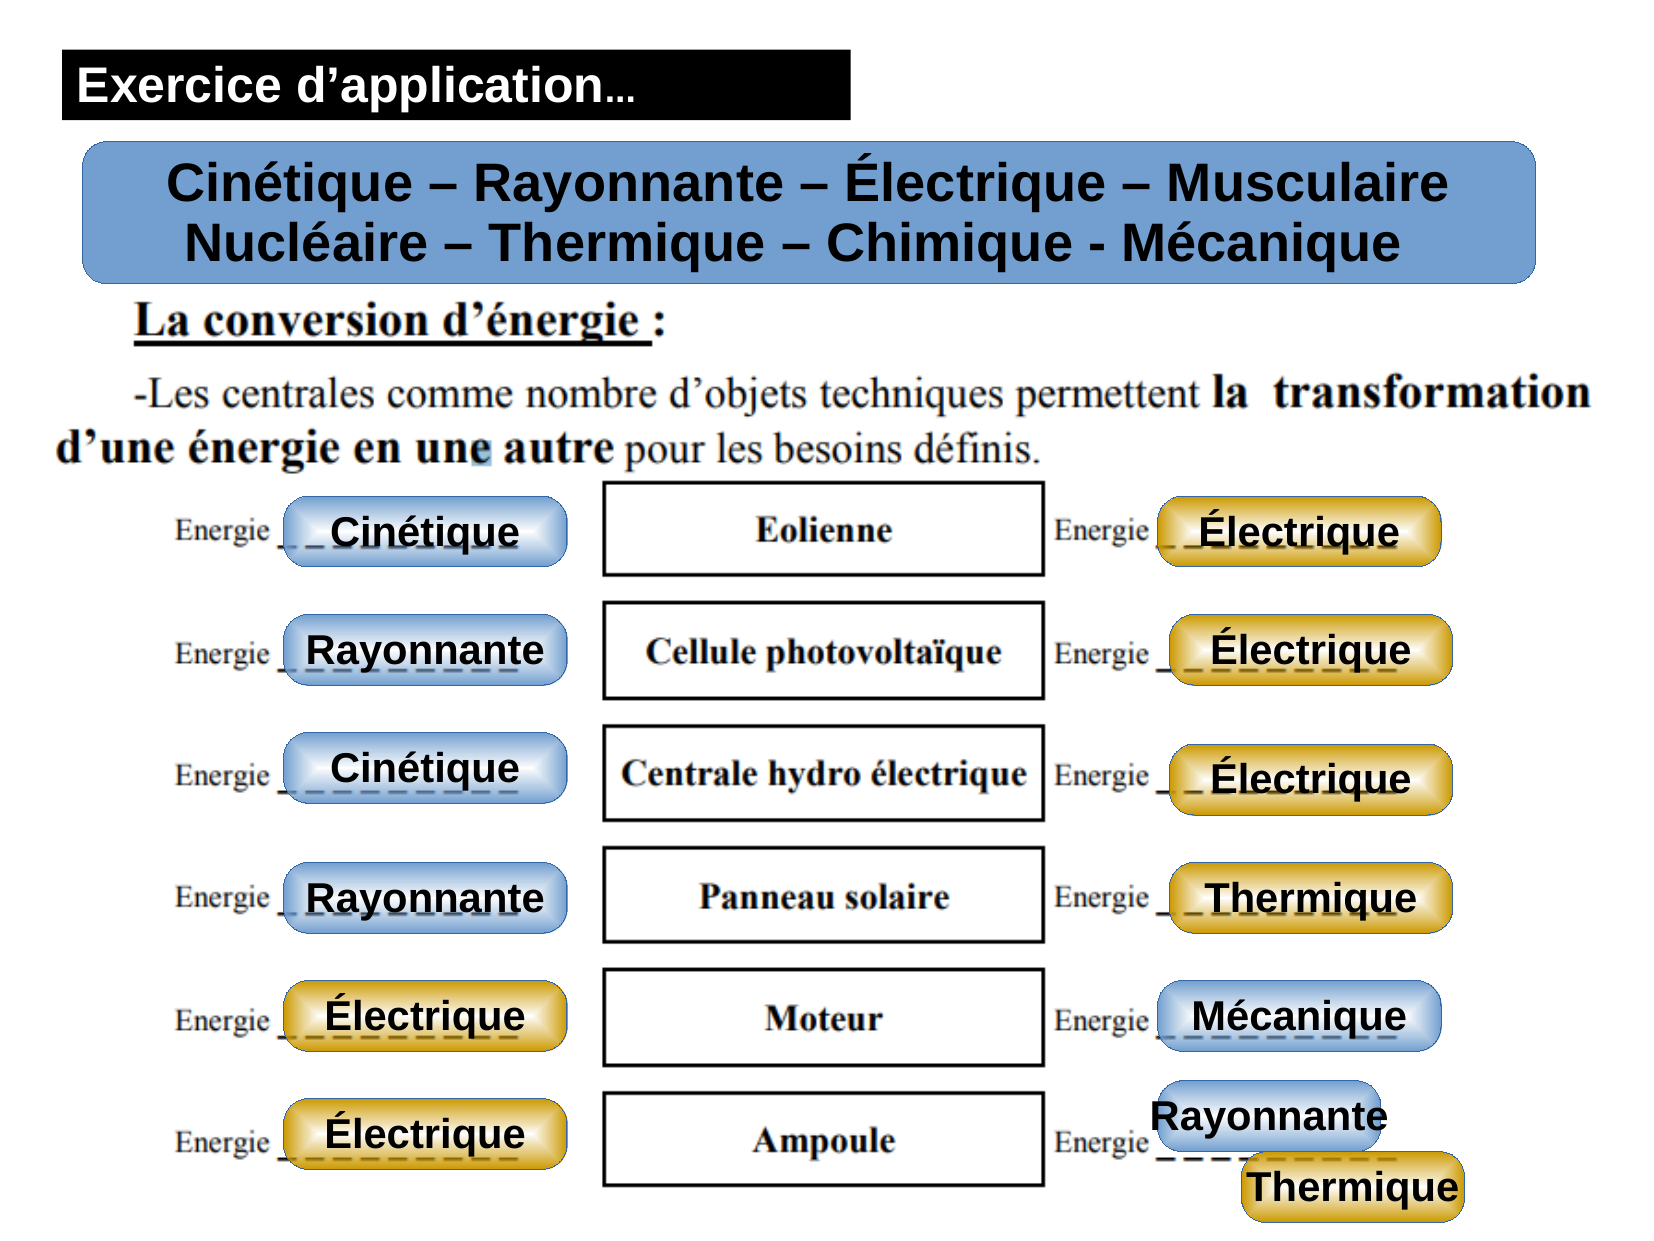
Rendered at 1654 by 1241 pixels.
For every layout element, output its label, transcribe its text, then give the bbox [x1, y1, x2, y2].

text_box Électrique [283, 980, 567, 1052]
text_box Électrique [1169, 744, 1453, 816]
text_box Rayonnante [283, 614, 567, 686]
text_box Cinétique [283, 496, 567, 567]
text_box Thermique [1169, 862, 1453, 934]
picture [31, 284, 1597, 1217]
text_box Rayonnante [283, 862, 567, 934]
text_box Électrique [1169, 614, 1453, 686]
text_box Électrique [283, 1098, 567, 1170]
text_box Cinétique – Rayonnante – Électrique – Musculaire Nucléaire – Thermique – Chimique - Mécanique [82, 141, 1536, 284]
text_box Électrique [1157, 496, 1442, 567]
text_box Cinétique [283, 732, 567, 804]
text_box Thermique [1241, 1151, 1465, 1223]
text_box Exercice d’application... [62, 49, 851, 121]
text_box Rayonnante [1157, 1080, 1381, 1152]
text_box Mécanique [1157, 980, 1442, 1052]
